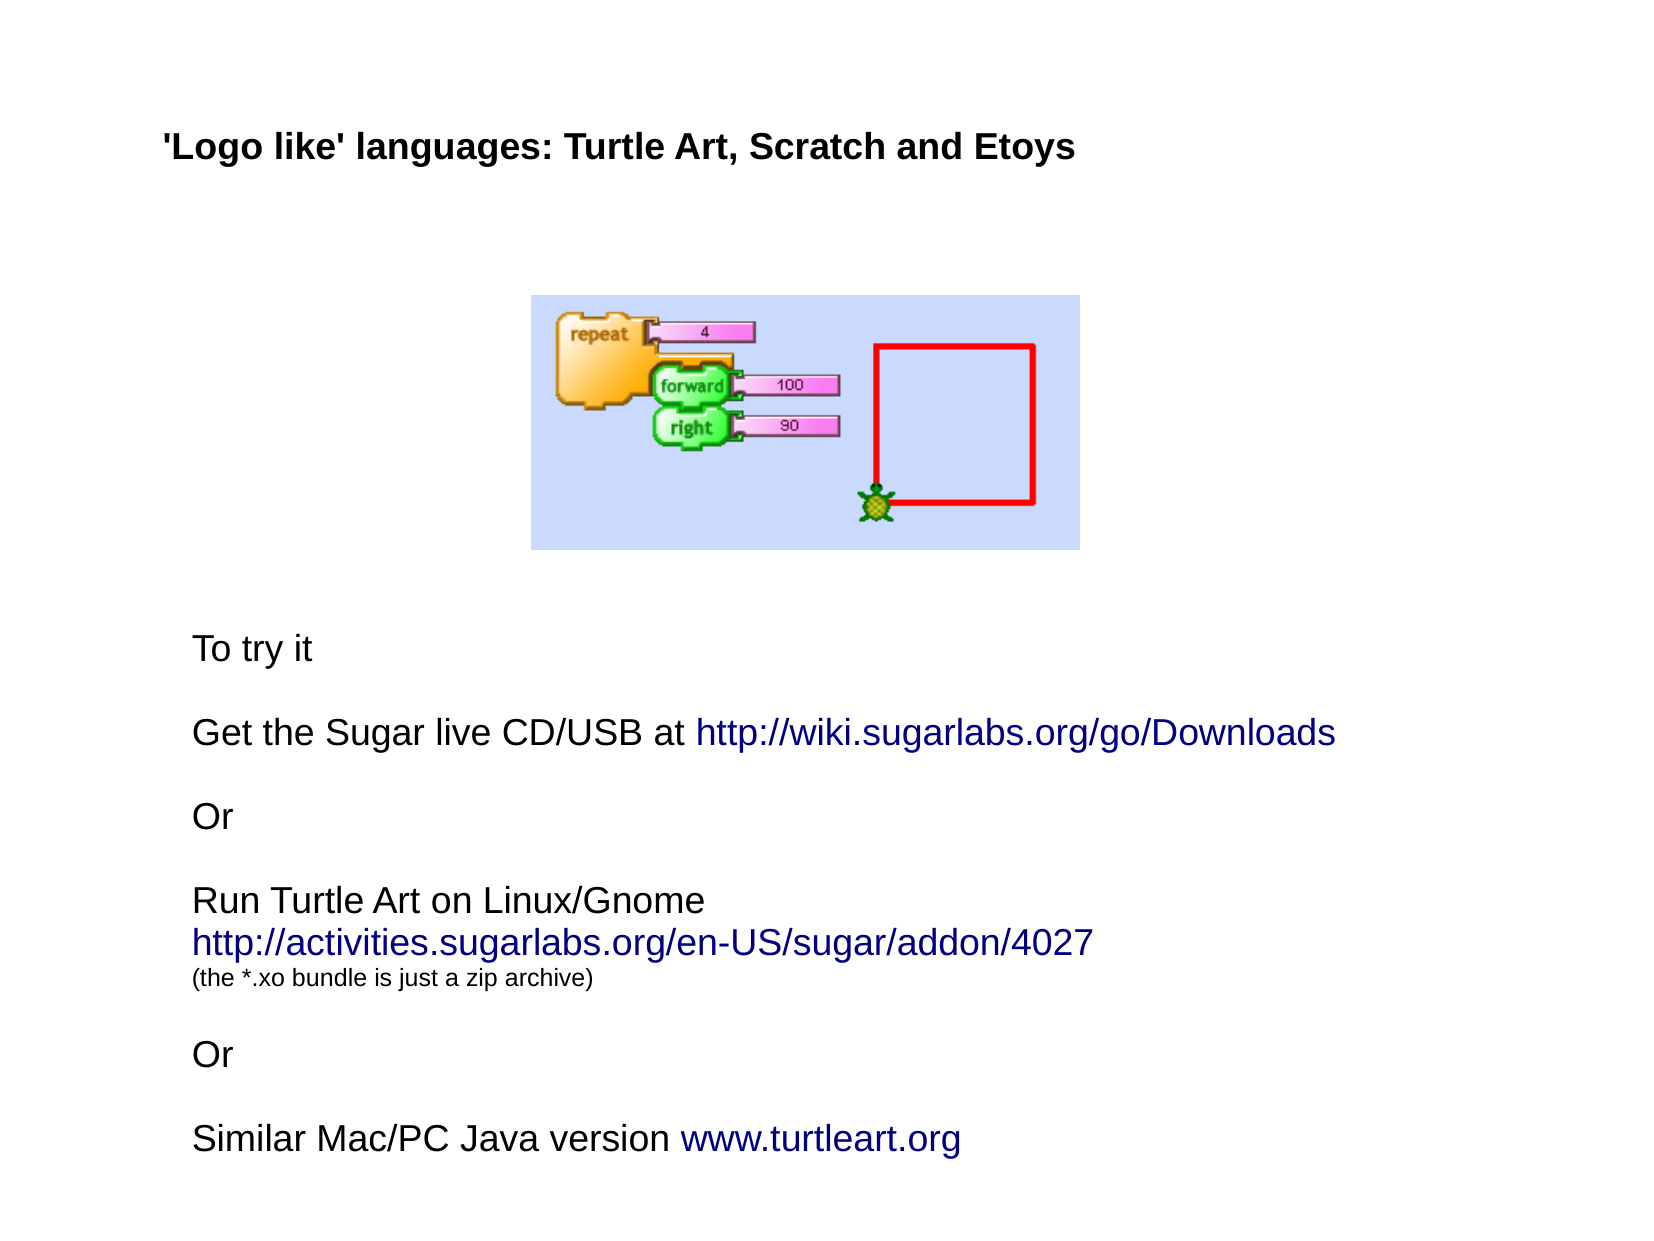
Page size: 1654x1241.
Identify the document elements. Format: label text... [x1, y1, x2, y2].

text_box To try it Get the Sugar live CD/USB at http://wiki.sugarlabs.org/go/Downloads Or Run Turtle Art on Linux/Gnome http://activities.sugarlabs.org/en-US/sugar/addon/4027 (the *.xo bundle is just a zip archive) Or Similar Mac/PC Java version www.turtleart.org [177, 620, 1447, 1168]
text_box 'Logo like' languages: Turtle Art, Scratch and Etoys [147, 118, 1536, 305]
picture [531, 295, 1080, 550]
